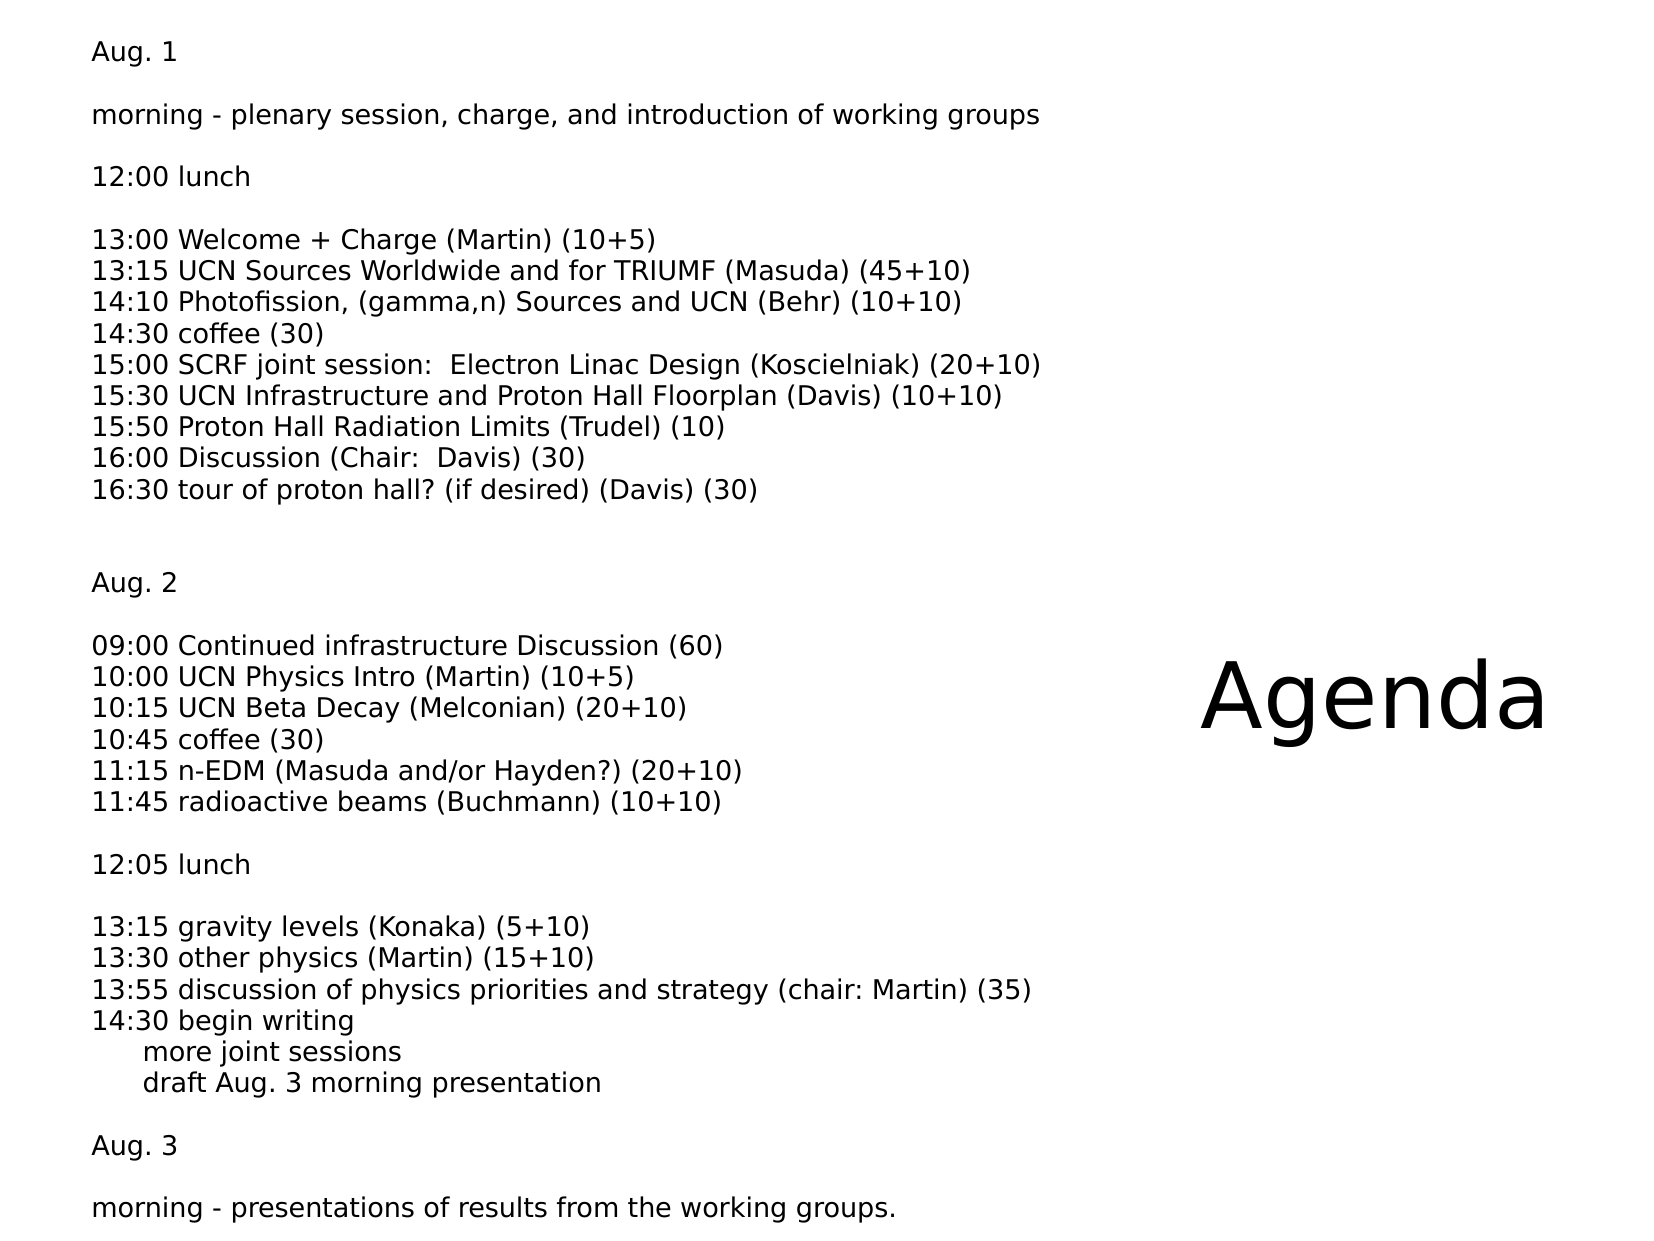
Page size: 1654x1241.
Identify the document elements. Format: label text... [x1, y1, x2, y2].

title Agenda [1181, 592, 1571, 800]
text_box Aug. 1 morning - plenary session, charge, and introduction of working groups 12:00 lunch 13:00 Welcome + Charge (Martin) (10+5) 13:15 UCN Sources Worldwide and for TRIUMF (Masuda) (45+10) 14:10 Photofission, (gamma,n) Sources and UCN (Behr) (10+10) 14:30 coffee (30) 15:00 SCRF joint session: Electron Linac Design (Koscielniak) (20+10) 15:30 UCN Infrastructure and Proton Hall Floorplan (Davis) (10+10) 15:50 Proton Hall Radiation Limits (Trudel) (10) 16:00 Discussion (Chair: Davis) (30) 16:30 tour of proton hall? (if desired) (Davis) (30) Aug. 2 09:00 Continued infrastructure Discussion (60) 10:00 UCN Physics Intro (Martin) (10+5) 10:15 UCN Beta Decay (Melconian) (20+10) 10:45 coffee (30) 11:15 n-EDM (Masuda and/or Hayden?) (20+10) 11:45 radioactive beams (Buchmann) (10+10) 12:05 lunch 13:15 gravity levels (Konaka) (5+10) 13:30 other physics (Martin) (15+10) 13:55 discussion of physics priorities and strategy (chair: Martin) (35) 14:30 begin writing more joint sessions draft Aug. 3 morning presentation Aug. 3 morning - presentations of results from the working groups. [76, 29, 1405, 1232]
